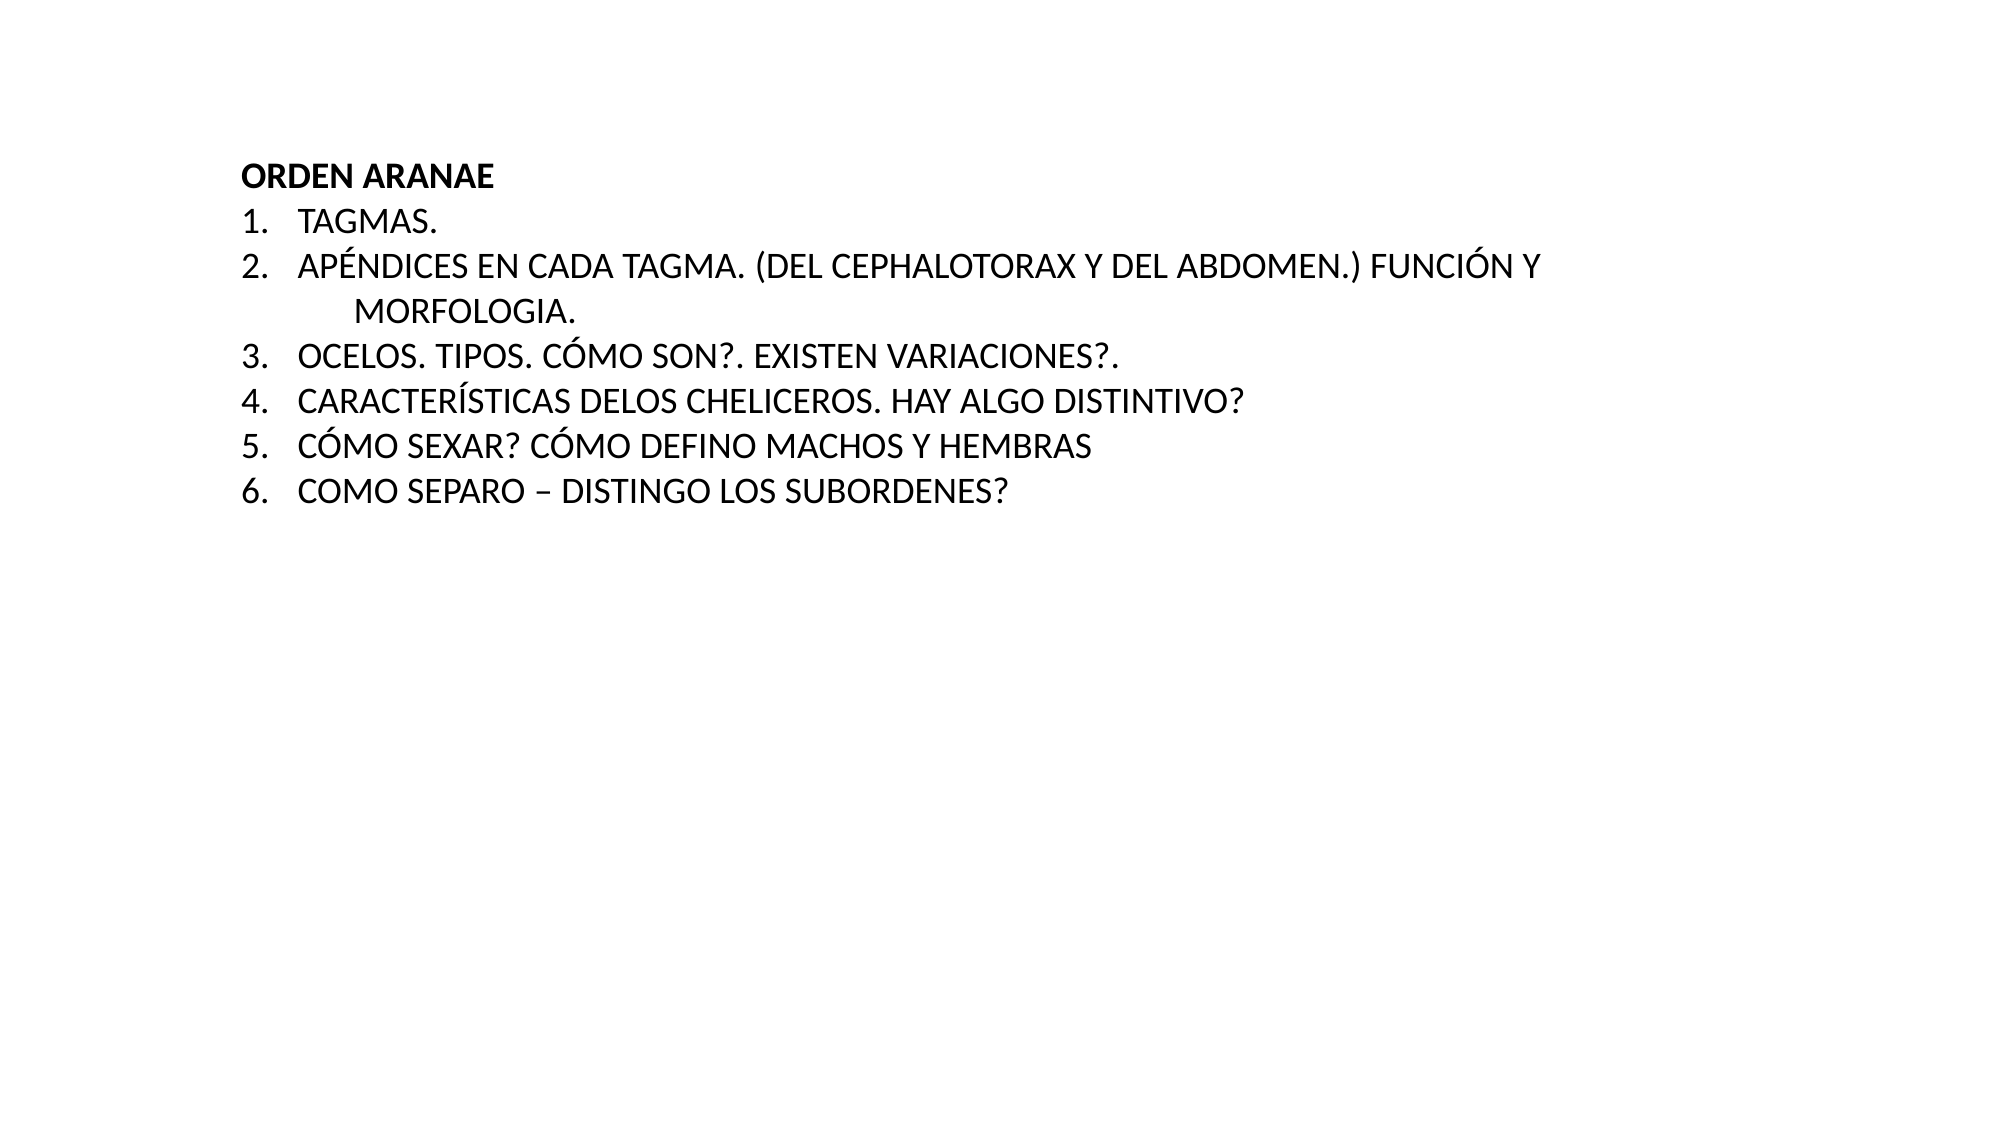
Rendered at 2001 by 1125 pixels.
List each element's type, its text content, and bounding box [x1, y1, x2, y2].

text_box ORDEN ARANAE TAGMAS. APÉNDICES EN CADA TAGMA. (DEL CEPHALOTORAX Y DEL ABDOMEN.) FUNCIÓN Y MORFOLOGIA. OCELOS. TIPOS. CÓMO SON?. EXISTEN VARIACIONES?. CARACTERÍSTICAS DELOS CHELICEROS. HAY ALGO DISTINTIVO? CÓMO SEXAR? CÓMO DEFINO MACHOS Y HEMBRAS COMO SEPARO – DISTINGO LOS SUBORDENES? [226, 143, 1766, 522]
